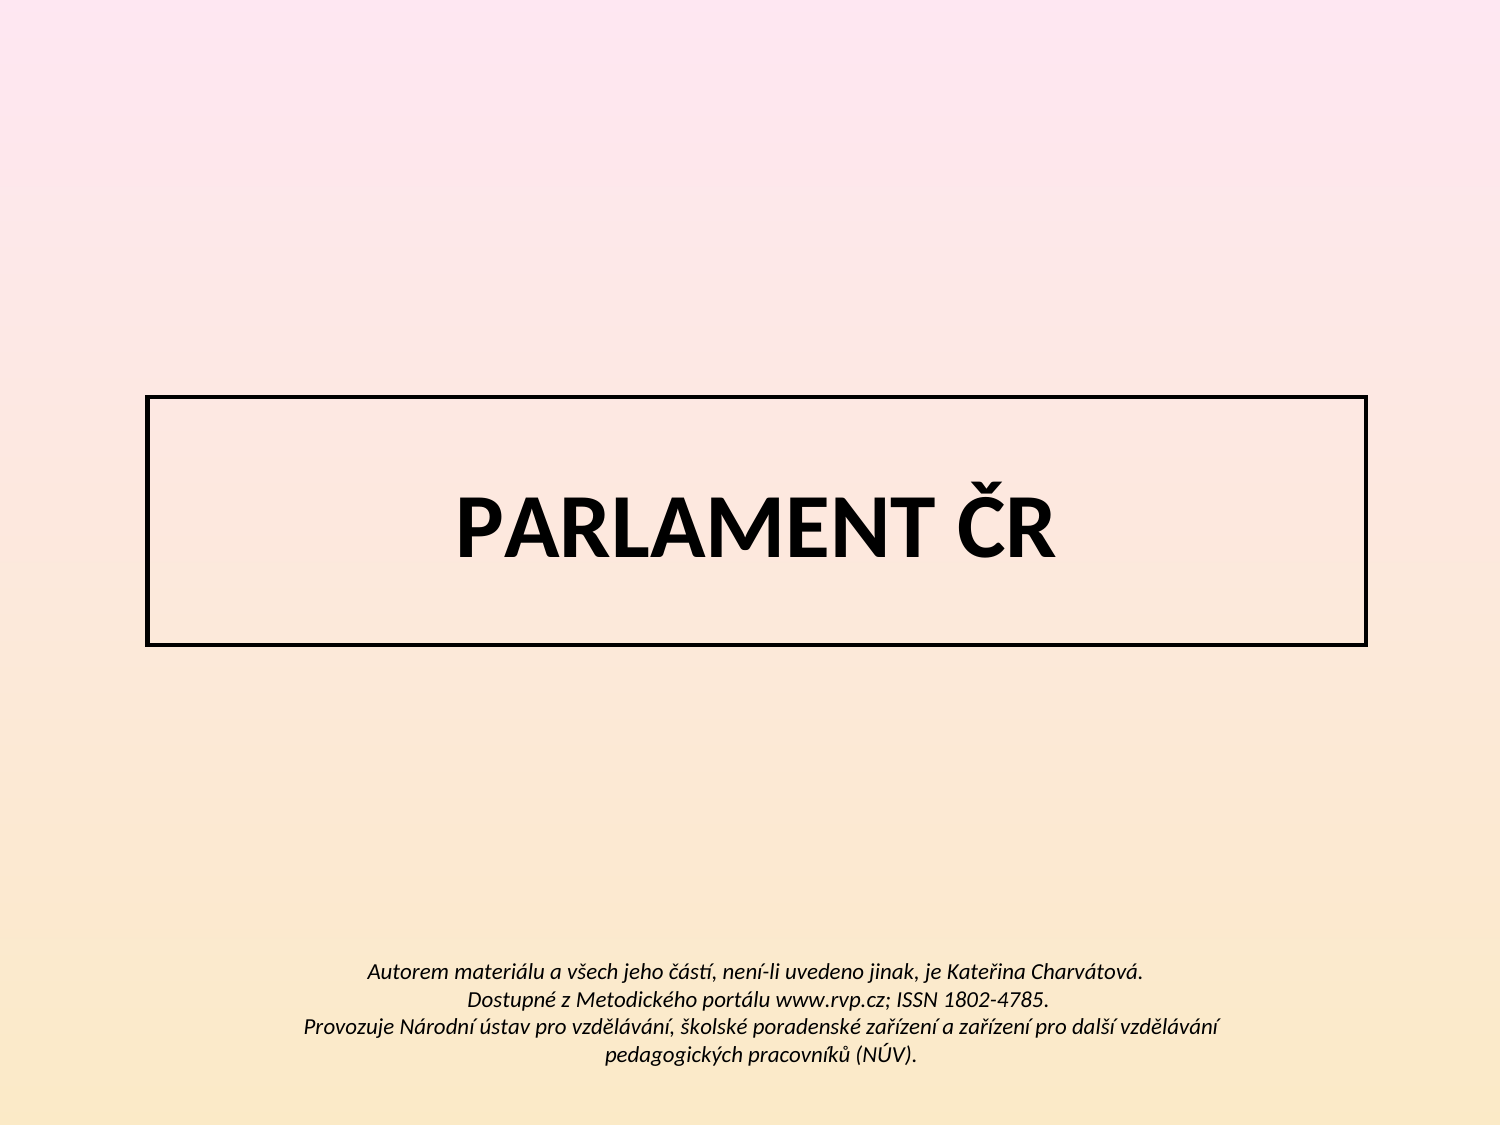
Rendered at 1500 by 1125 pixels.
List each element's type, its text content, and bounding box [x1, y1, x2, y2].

text_box Autorem materiálu a všech jeho částí, není-li uvedeno jinak, je Kateřina Charvátová. Dostupné z Metodického portálu www.rvp.cz; ISSN 1802-4785. Provozuje Národní ústav pro vzdělávání, školské poradenské zařízení a zařízení pro další vzdělávání pedagogických pracovníků (NÚV). [246, 949, 1278, 1075]
title PARLAMENT ČR [147, 397, 1366, 646]
